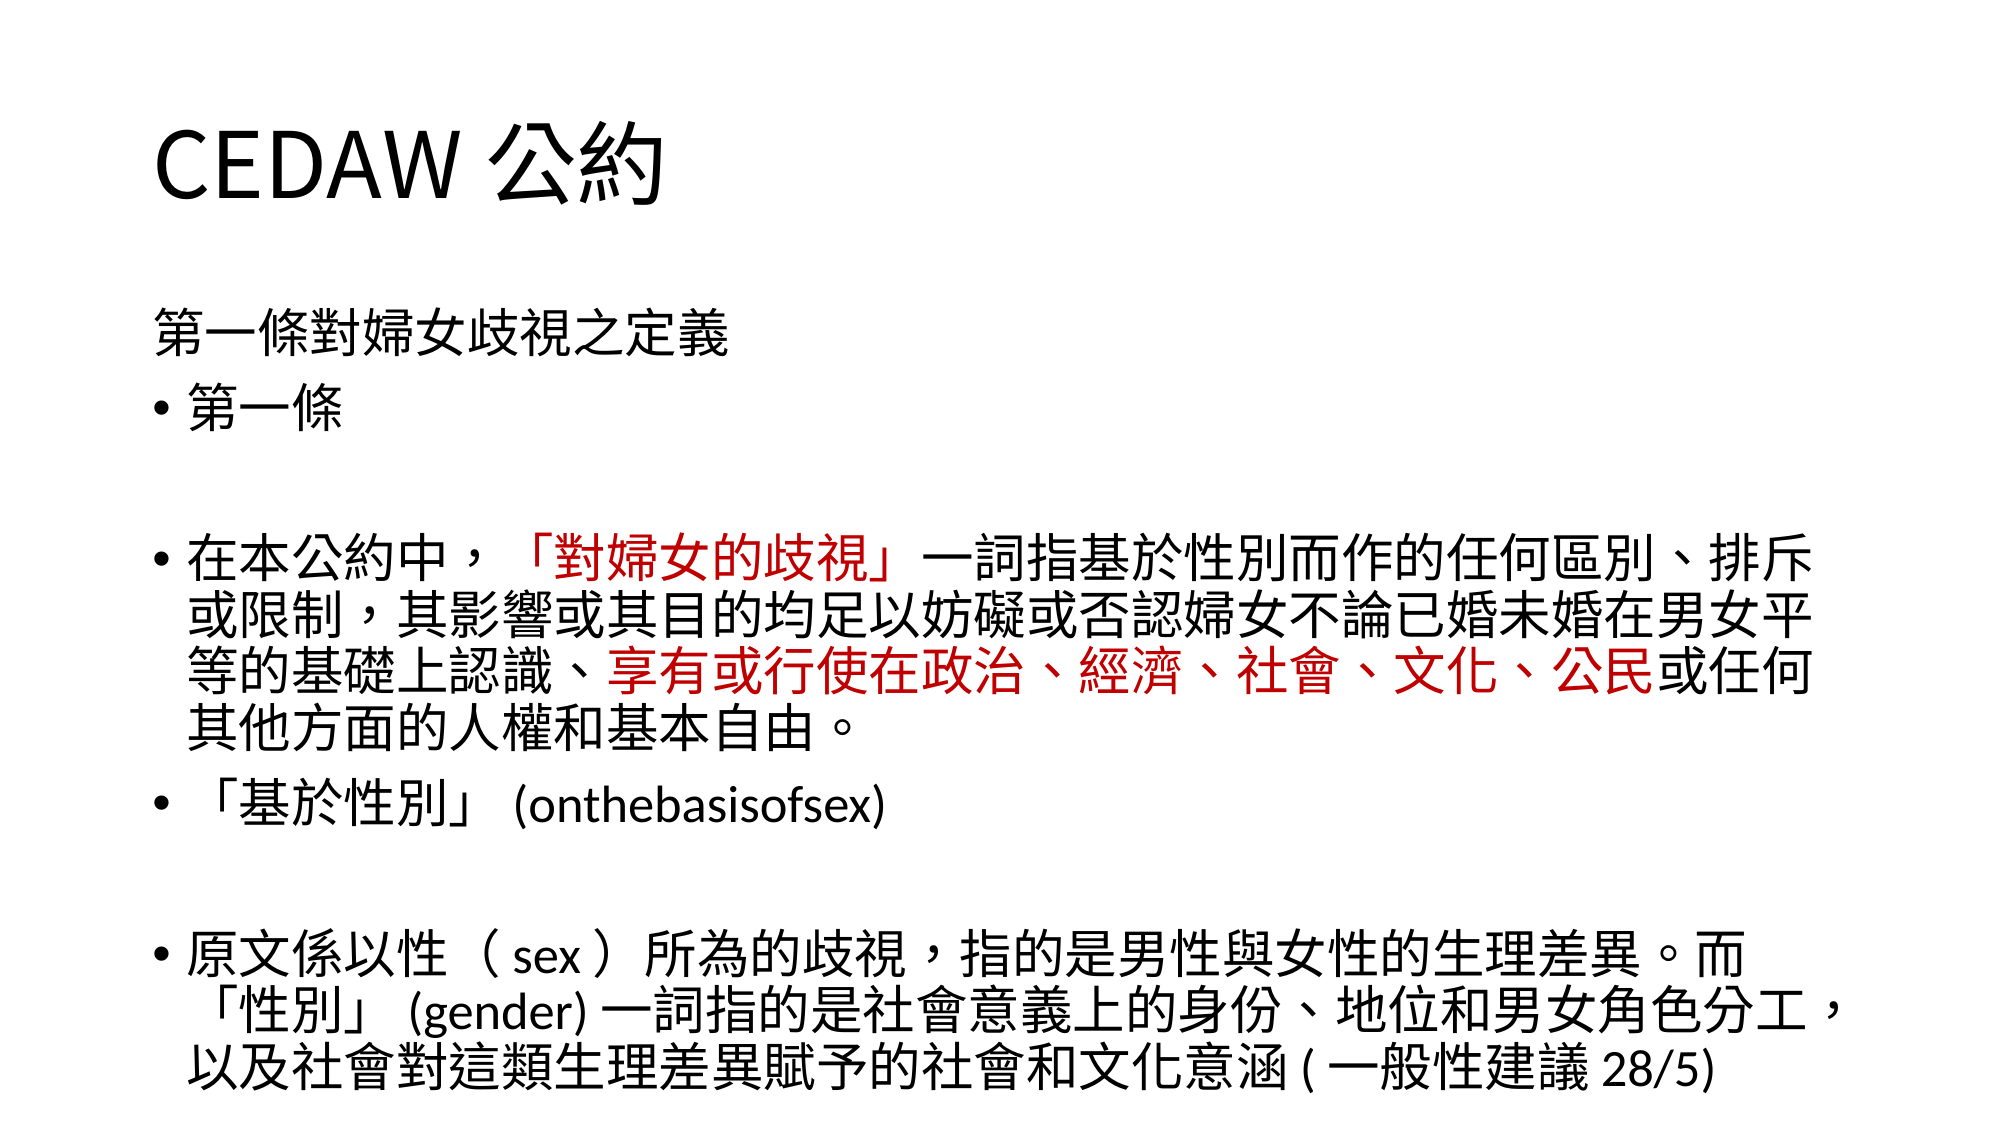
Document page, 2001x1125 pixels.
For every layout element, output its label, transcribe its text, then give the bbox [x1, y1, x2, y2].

title CEDAW公約 [137, 59, 1863, 278]
list 第一條對婦女歧視之定義 第一條 在本公約中，「對婦女的歧視」一詞指基於性別而作的任何區別、排斥或限制，其影響或其目的均足以妨礙或否認婦女不論已婚未婚在男女平等的基礎上認識、享有或行使在政治、經濟、社會、文化、公民或任何其他方面的人權和基本自由。 「基於性別」(onthebasisofsex) 原文係以性（sex）所為的歧視，指的是男性與女性的生理差異。而「性別」(gender)一詞指的是社會意義上的身份、地位和男女角色分工，以及社會對這類生理差異賦予的社會和文化意涵(一般性建議28/5) [137, 299, 1863, 1111]
